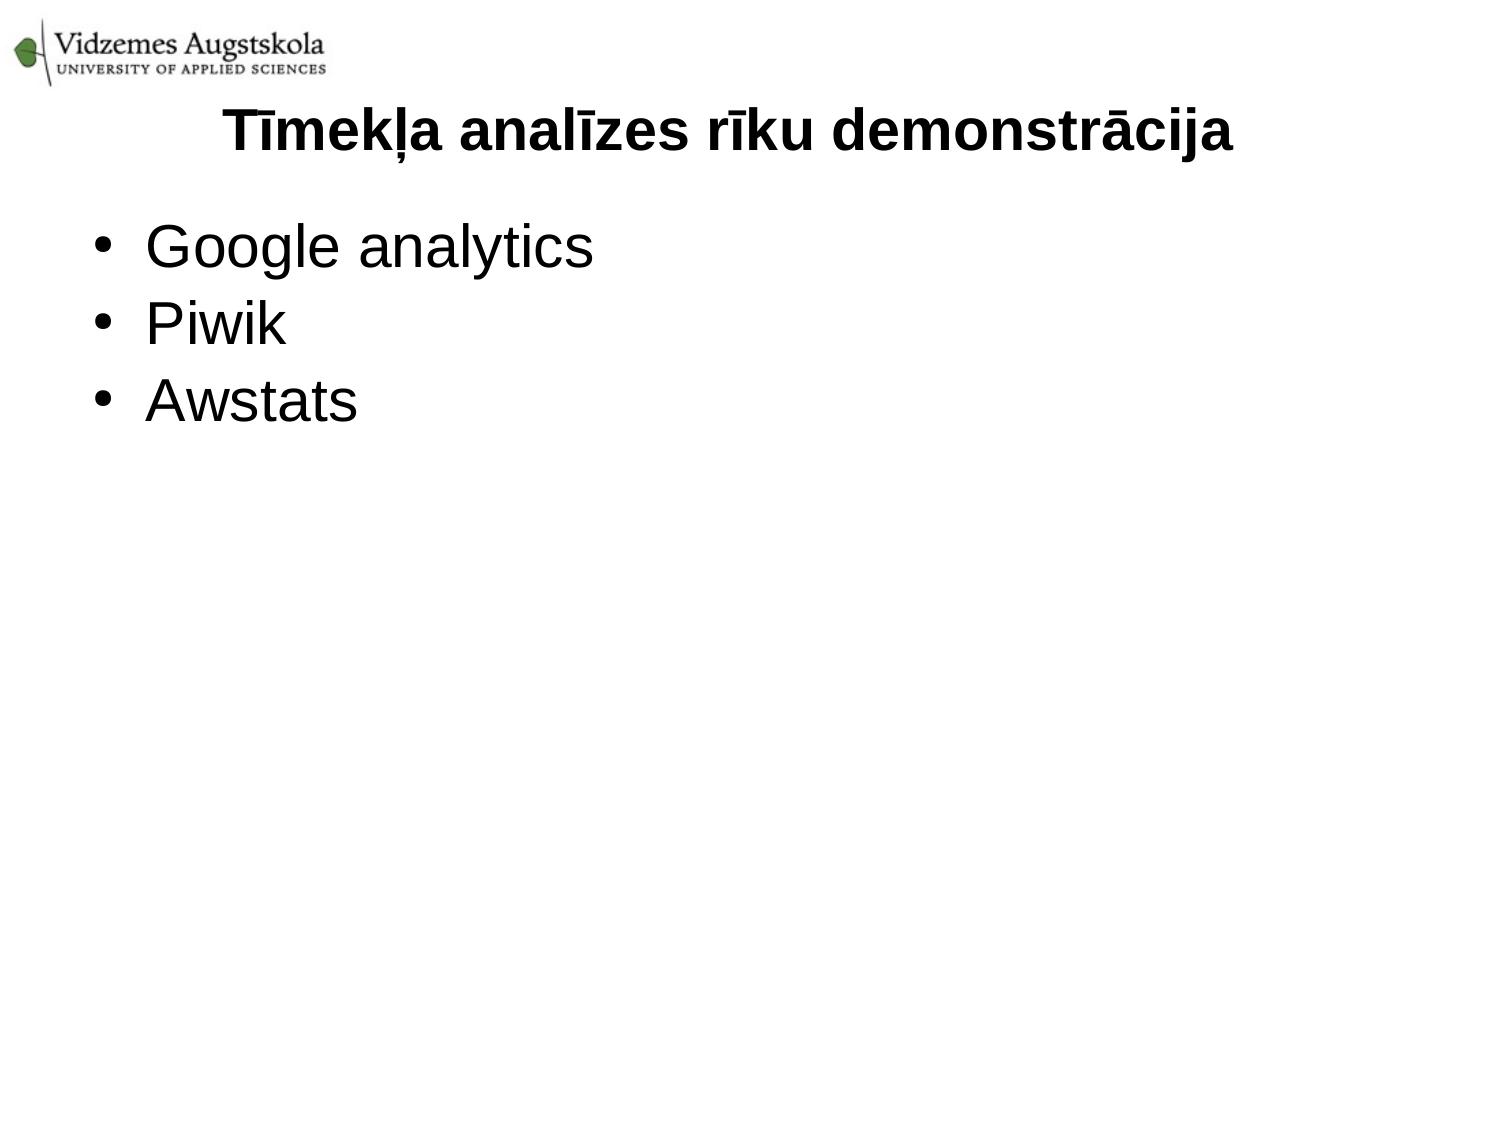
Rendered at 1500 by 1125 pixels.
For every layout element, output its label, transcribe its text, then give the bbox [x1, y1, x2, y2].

title Tīmekļa analīzes rīku demonstrācija [85, 87, 1372, 177]
picture [5, 2, 334, 102]
list Google analytics Piwik Awstats [74, 214, 1424, 1004]
